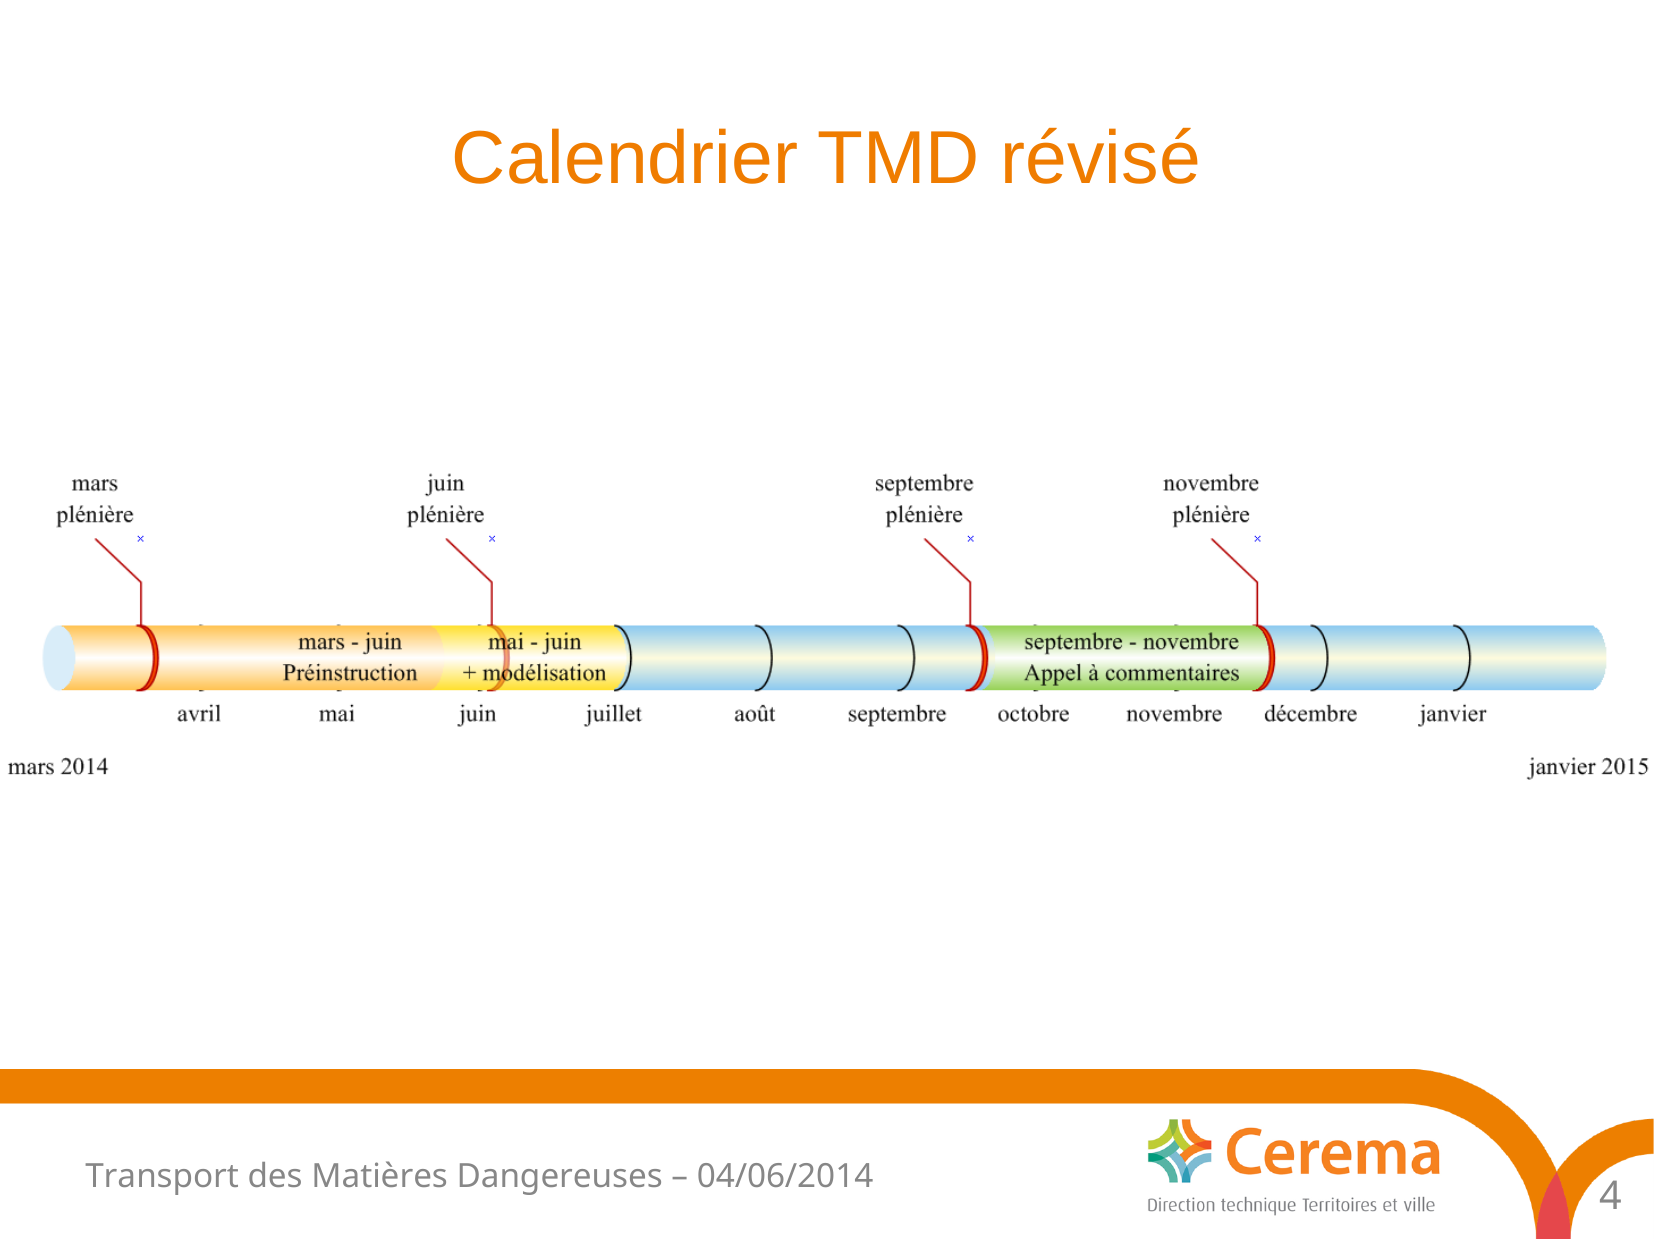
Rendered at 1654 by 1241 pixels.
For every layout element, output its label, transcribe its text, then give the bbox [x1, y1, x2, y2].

picture [4, 469, 1654, 781]
picture [0, 1069, 1654, 1239]
title Calendrier TMD révisé [82, 49, 1571, 257]
